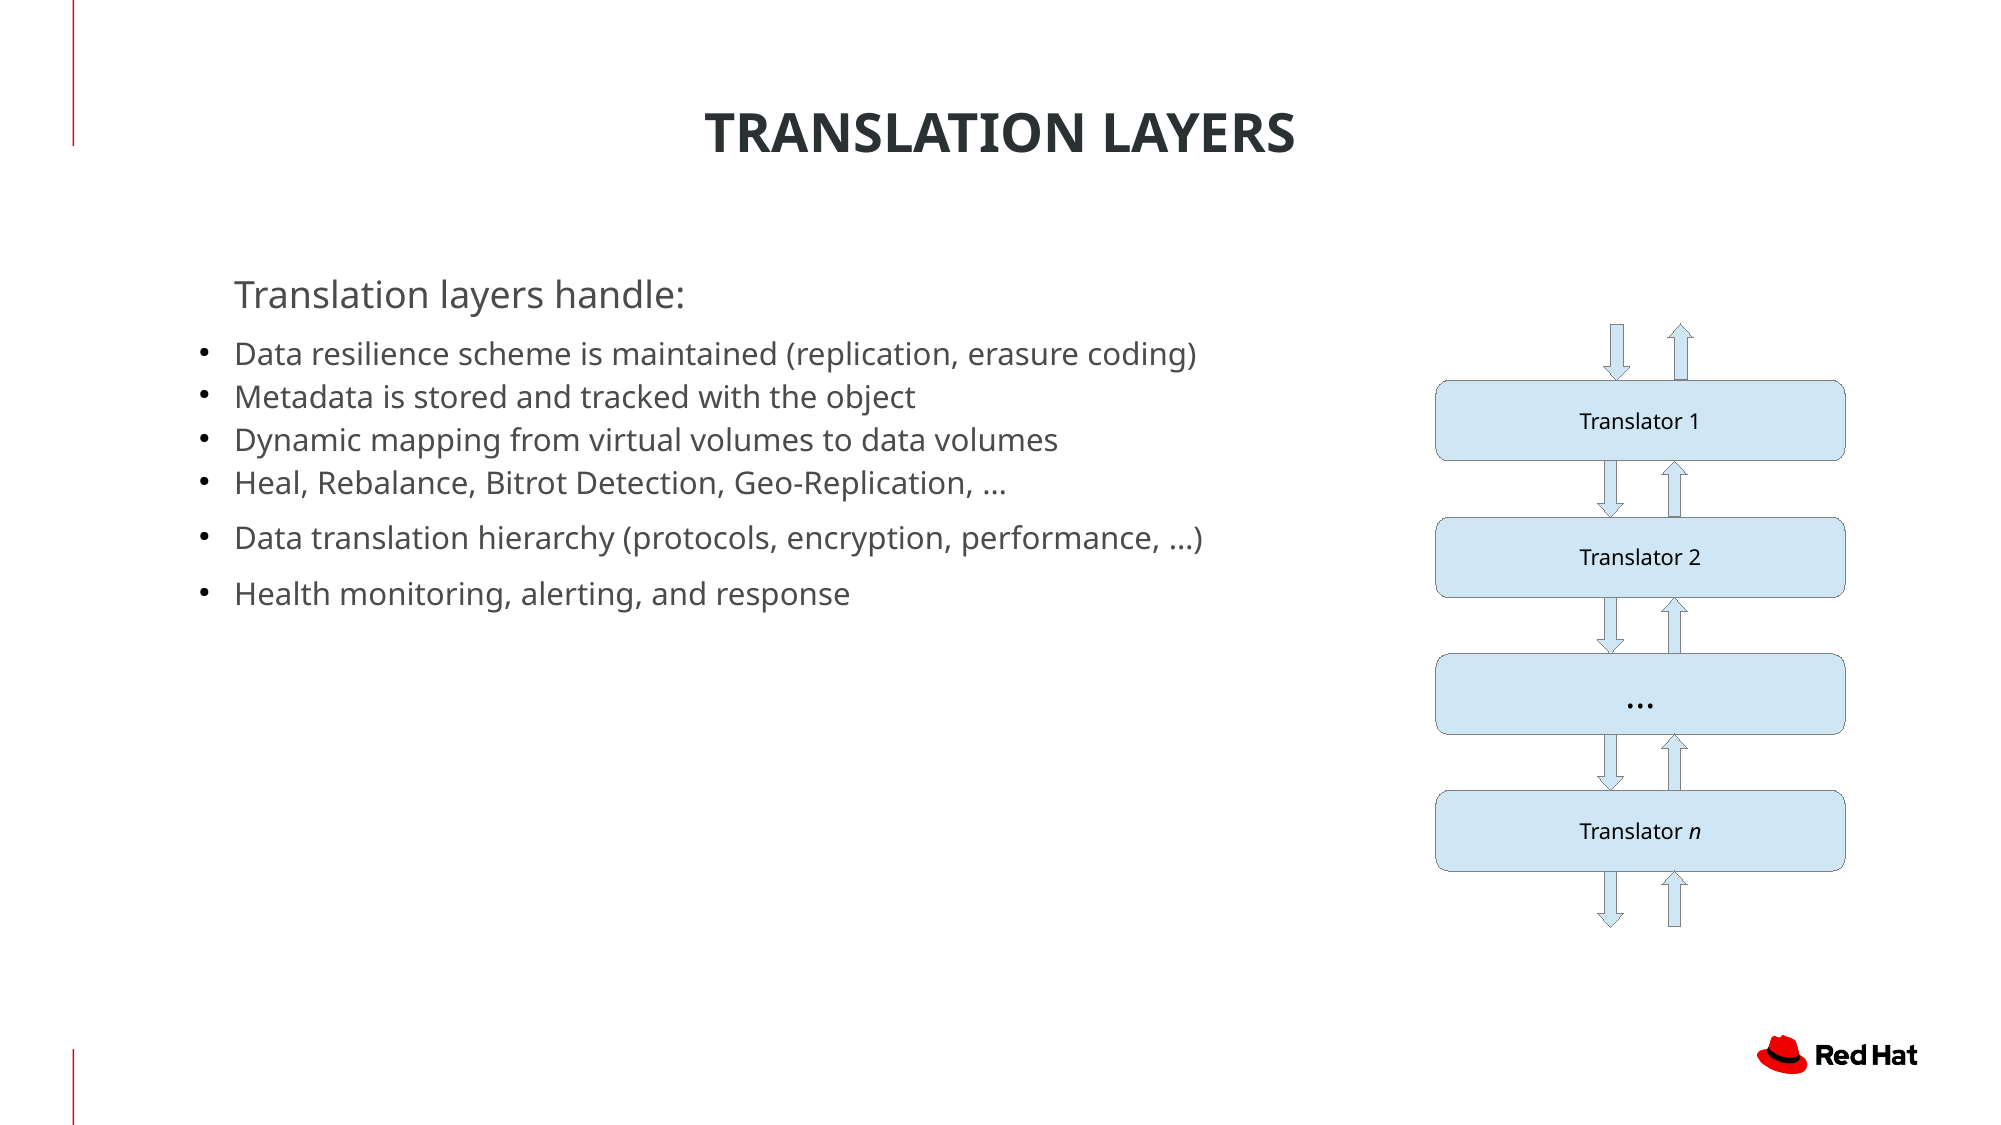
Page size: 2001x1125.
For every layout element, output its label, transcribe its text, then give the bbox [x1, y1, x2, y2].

text_box [1603, 324, 1630, 381]
text_box [1661, 870, 1688, 927]
text_box Translator 1 [1435, 380, 1846, 461]
text_box Translator 2 [1435, 517, 1846, 598]
text_box [1667, 323, 1694, 380]
text_box Translator n [1435, 790, 1846, 872]
picture [1757, 1035, 1918, 1074]
text_box ... [1435, 653, 1846, 735]
text_box [1661, 733, 1688, 791]
text_box [1661, 460, 1688, 517]
text_box [1597, 460, 1624, 518]
text_box Translation layers handle: Data resilience scheme is maintained (replication, erasure coding) Metadata is stored and tracked with the object Dynamic mapping from virtual volumes to data volumes Heal, Rebalance, Bitrot Detection, Geo-Replication, … Data translation hierarchy (protocols, encryption, performance, …) Health monitoring, alerting, and response [183, 249, 1337, 892]
title TRANSLATION LAYERS [288, 83, 1714, 243]
text_box [1597, 871, 1624, 928]
text_box [1661, 597, 1688, 654]
text_box [1597, 734, 1624, 791]
text_box [1597, 597, 1624, 654]
